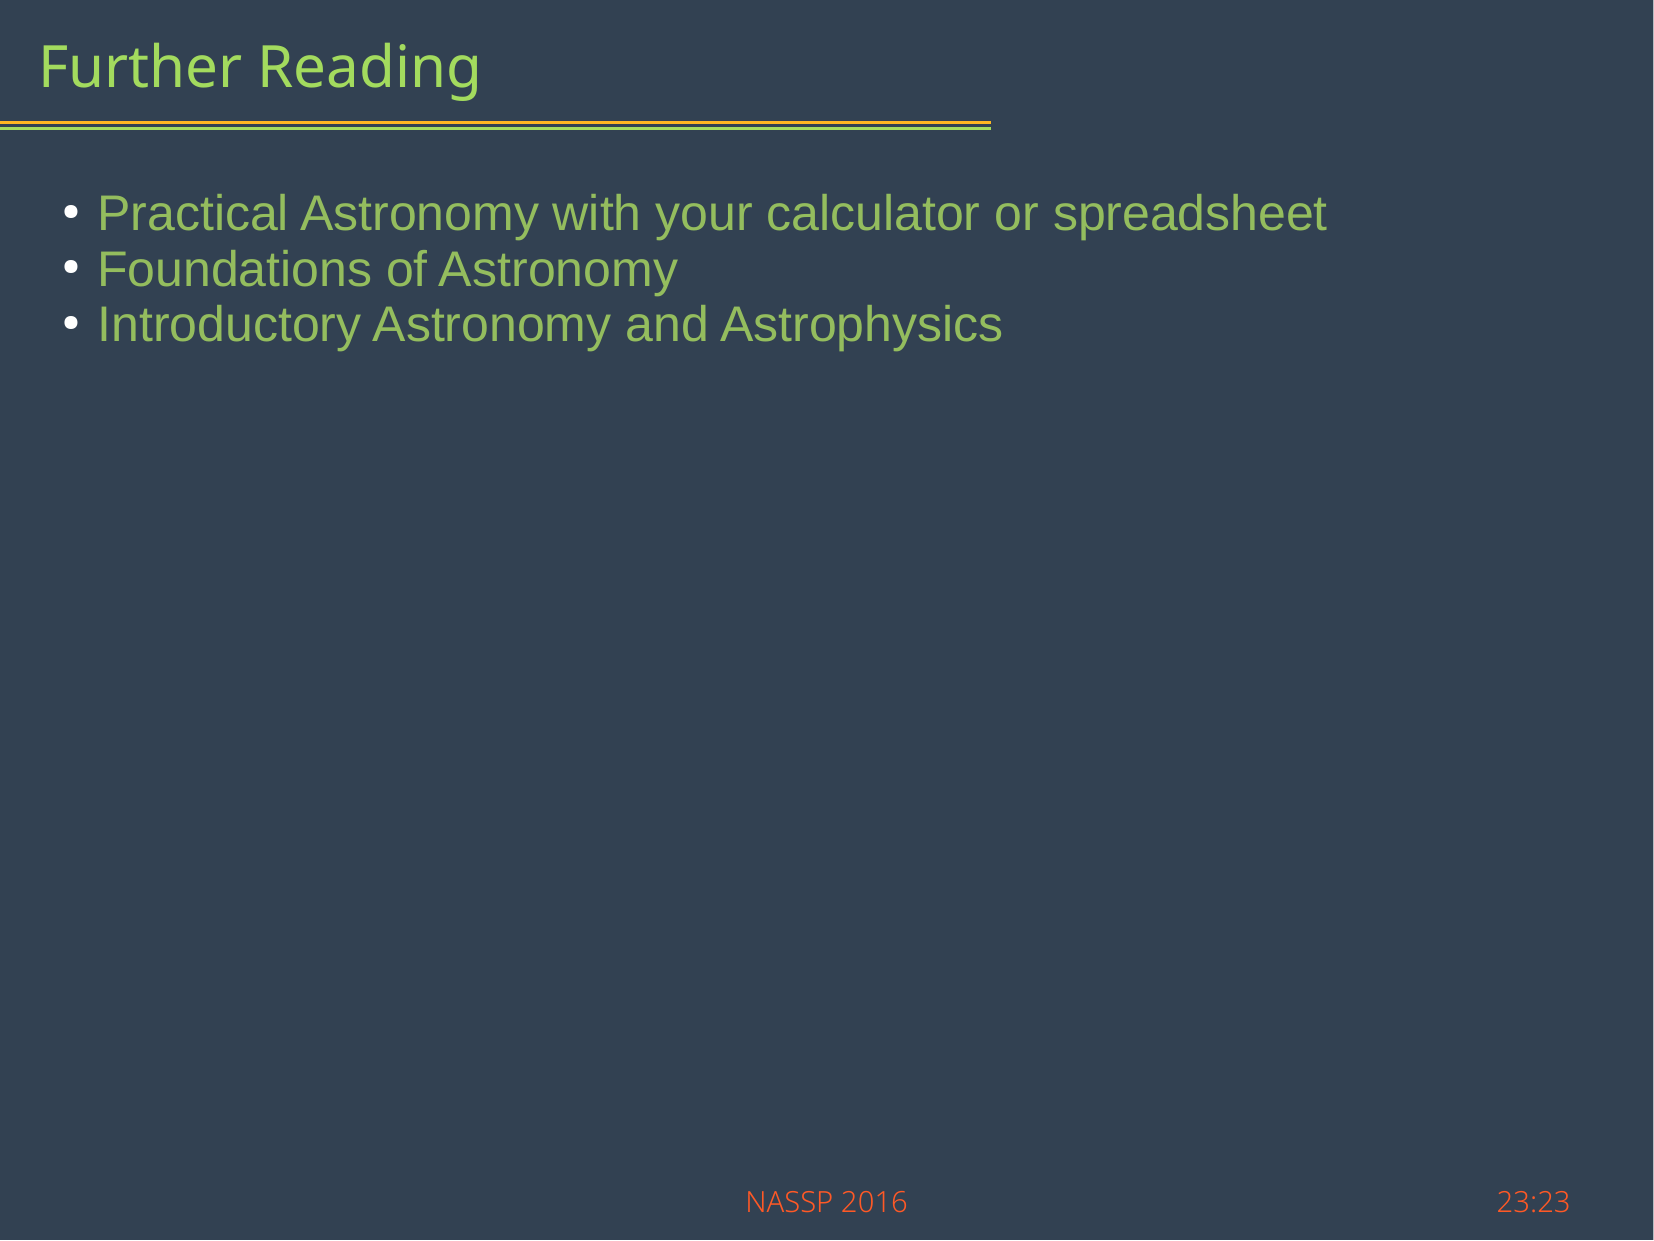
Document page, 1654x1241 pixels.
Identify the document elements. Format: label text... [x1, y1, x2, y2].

text_box Further Reading [23, 17, 1063, 101]
text_box Practical Astronomy with your calculator or spreadsheet Foundations of Astronomy Introductory Astronomy and Astrophysics [47, 177, 1619, 360]
